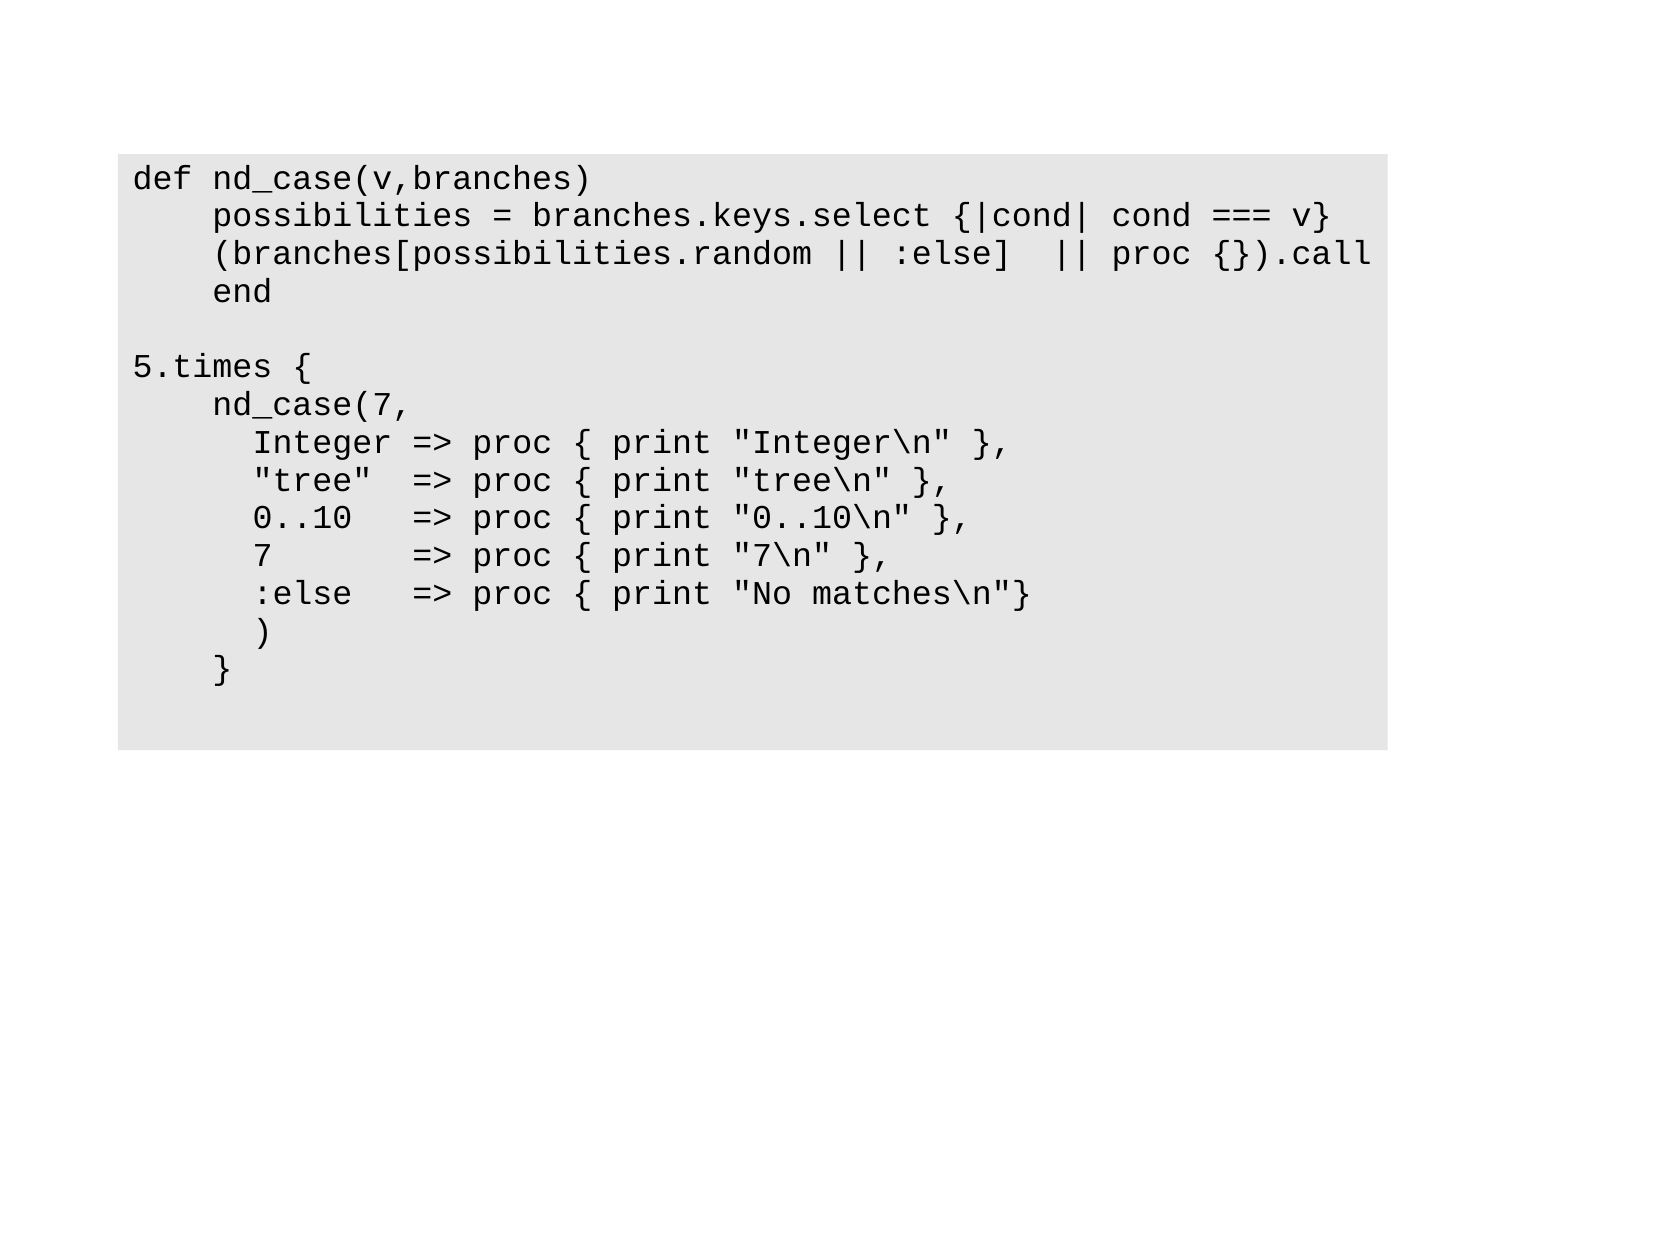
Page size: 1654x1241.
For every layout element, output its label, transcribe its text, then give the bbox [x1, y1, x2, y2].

text_box def nd_case(v,branches) possibilities = branches.keys.select {|cond| cond === v} (branches[possibilities.random || :else] || proc {}).call end 5.times { nd_case(7, Integer => proc { print "Integer\n" }, "tree" => proc { print "tree\n" }, 0..10 => proc { print "0..10\n" }, 7 => proc { print "7\n" }, :else => proc { print "No matches\n"} ) } [117, 154, 1388, 751]
